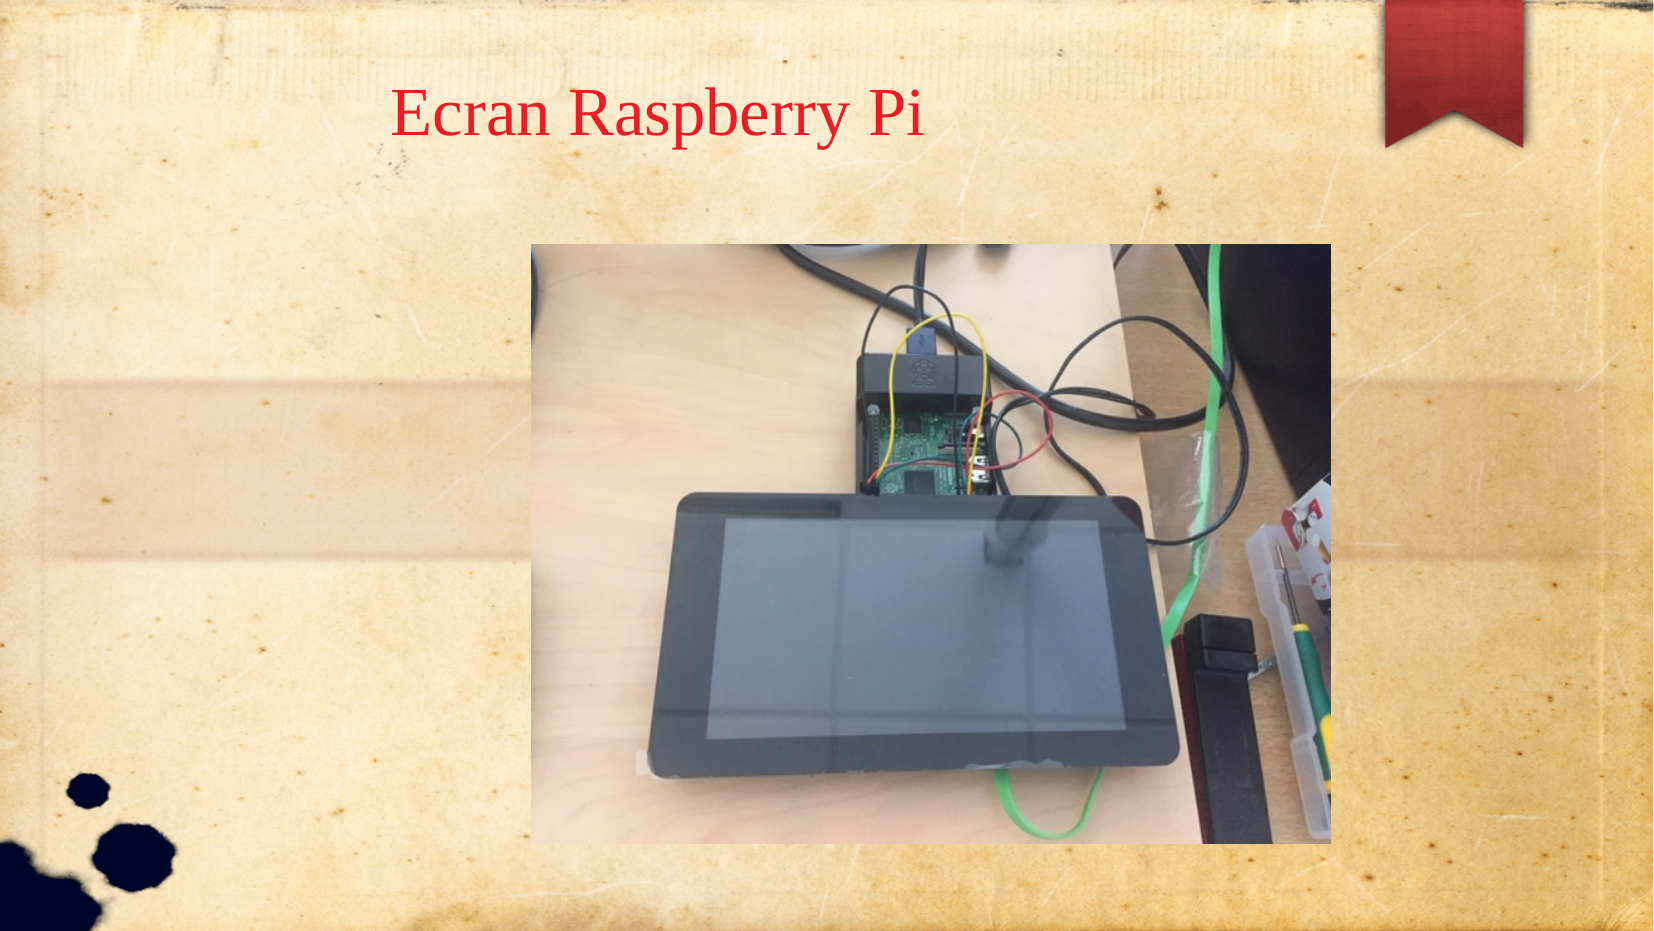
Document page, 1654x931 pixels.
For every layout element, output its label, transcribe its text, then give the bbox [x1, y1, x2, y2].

title Ecran Raspberry Pi [82, 35, 1235, 189]
picture [0, 0, 1654, 931]
